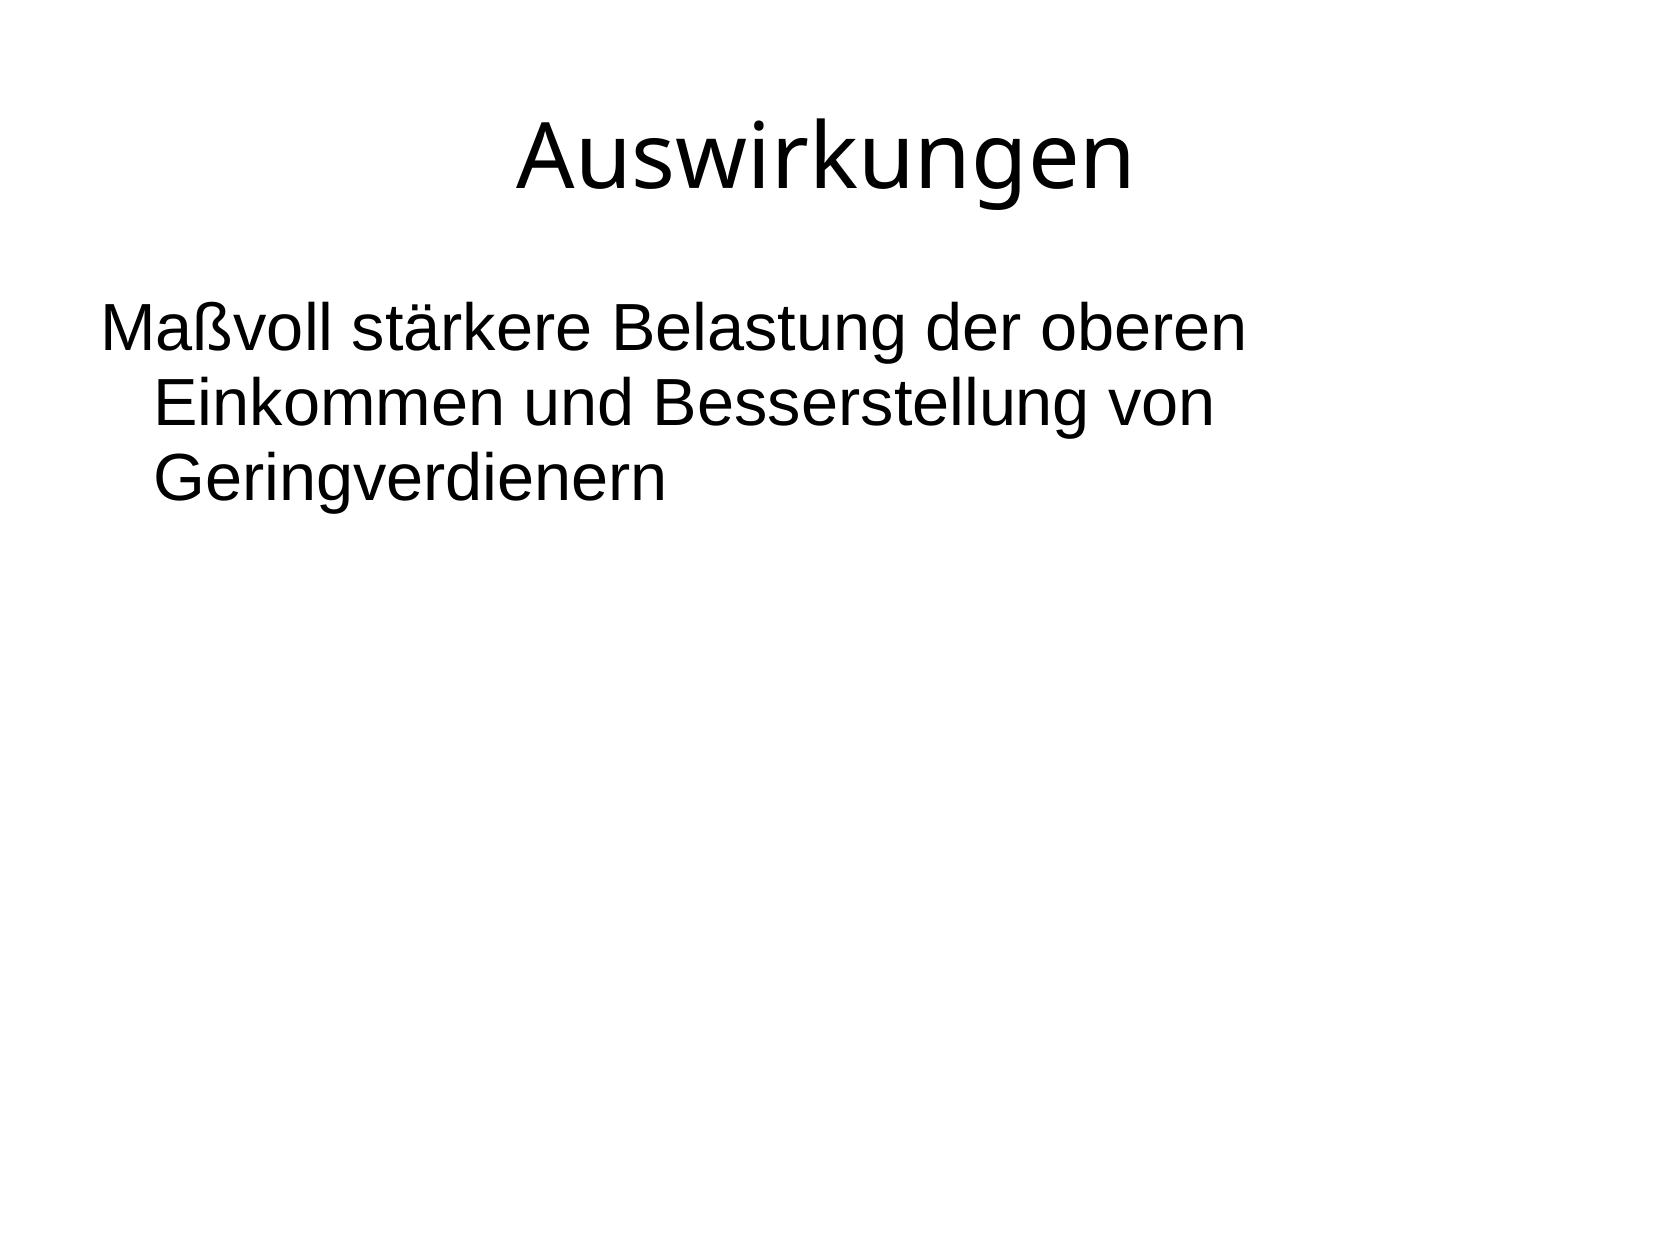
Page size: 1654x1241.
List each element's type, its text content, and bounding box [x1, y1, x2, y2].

list Maßvoll stärkere Belastung der oberen Einkommen und Besserstellung von Geringverdienern [82, 290, 1571, 1094]
title Auswirkungen [82, 56, 1571, 250]
